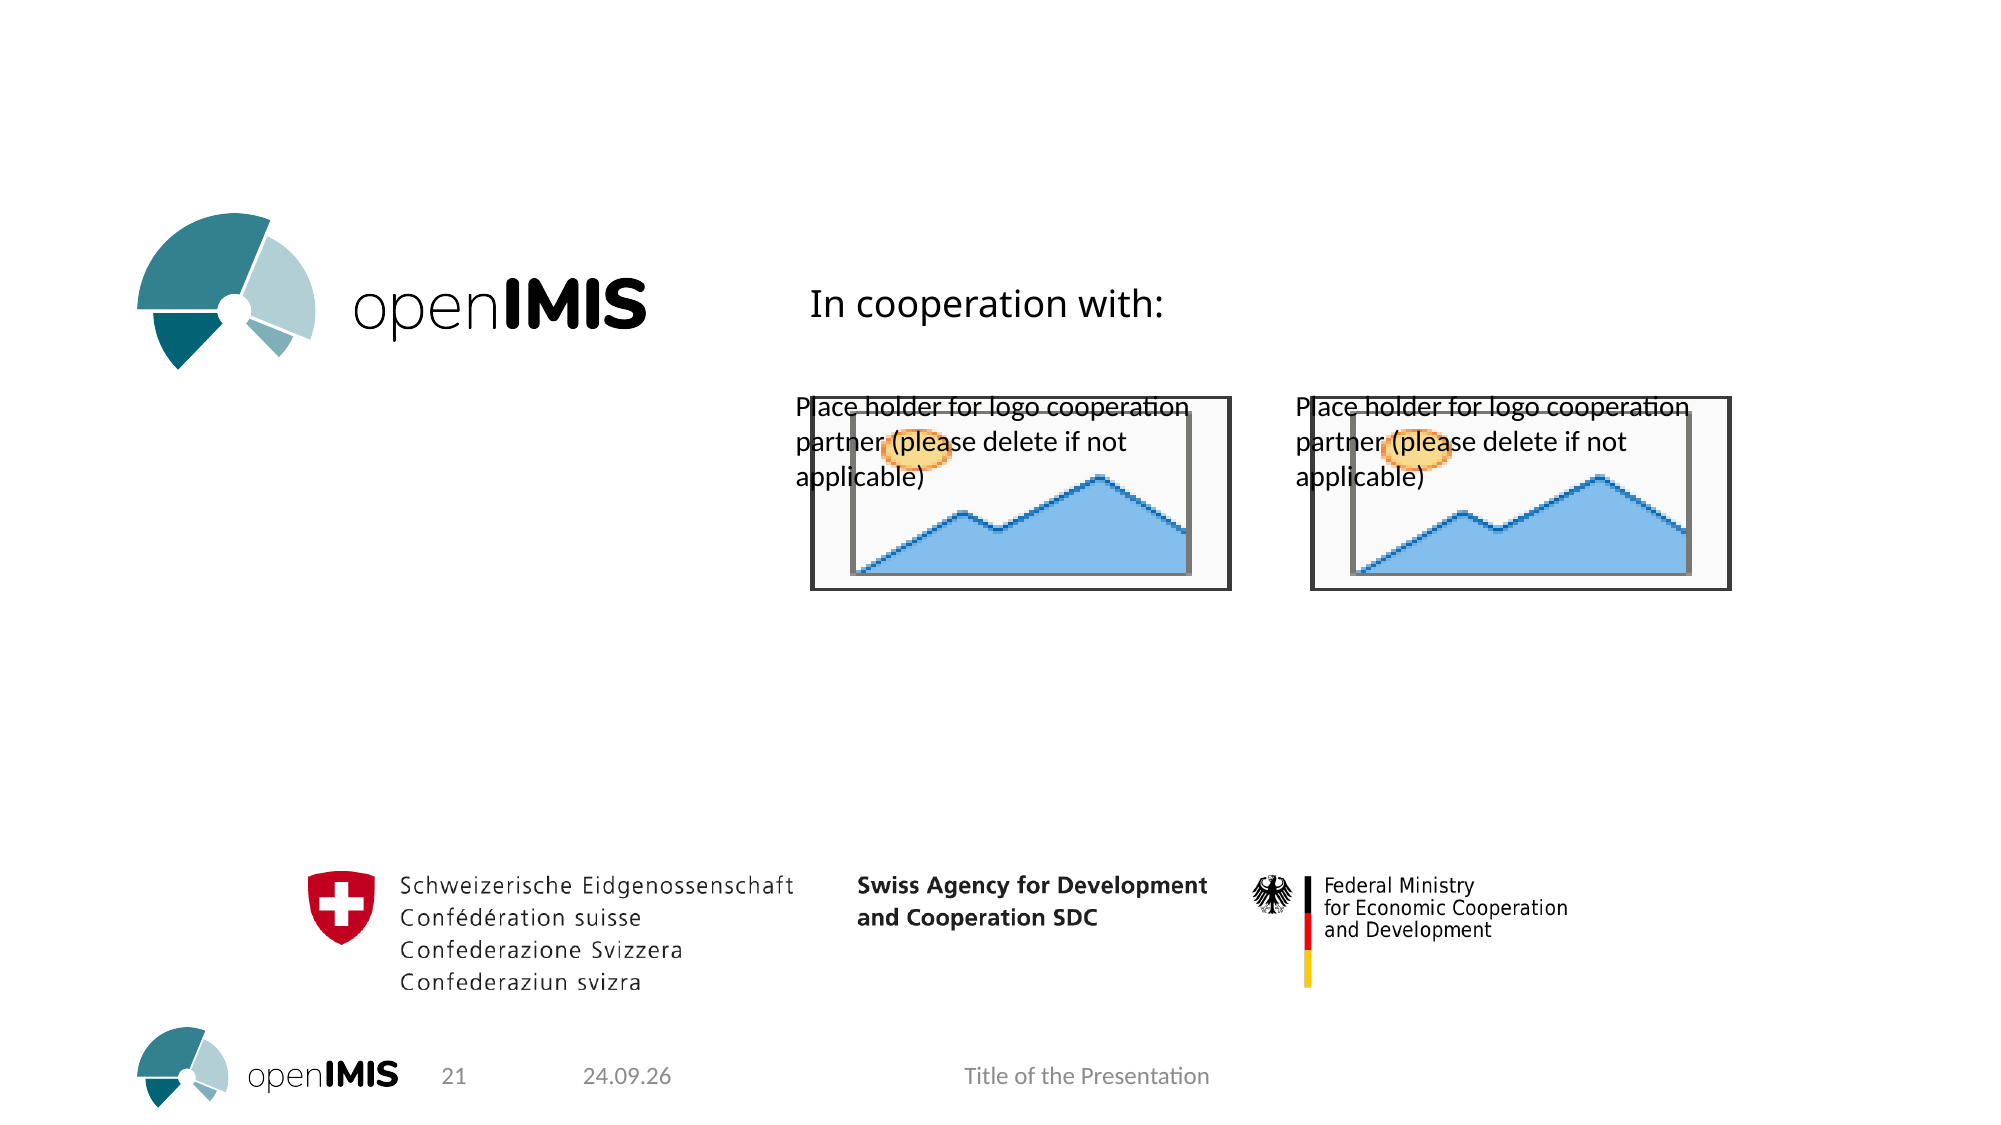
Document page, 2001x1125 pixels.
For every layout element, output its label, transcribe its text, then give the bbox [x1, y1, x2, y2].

picture [137, 1027, 437, 1108]
slide_number <number> [426, 1044, 555, 1105]
picture [137, 213, 722, 370]
picture [308, 871, 1207, 990]
picture [1245, 871, 1568, 990]
picture [795, 387, 1248, 600]
footer Title of the Presentation [949, 1044, 1751, 1105]
slide_number 30.11.21 [567, 1044, 937, 1105]
picture [1295, 387, 1748, 600]
